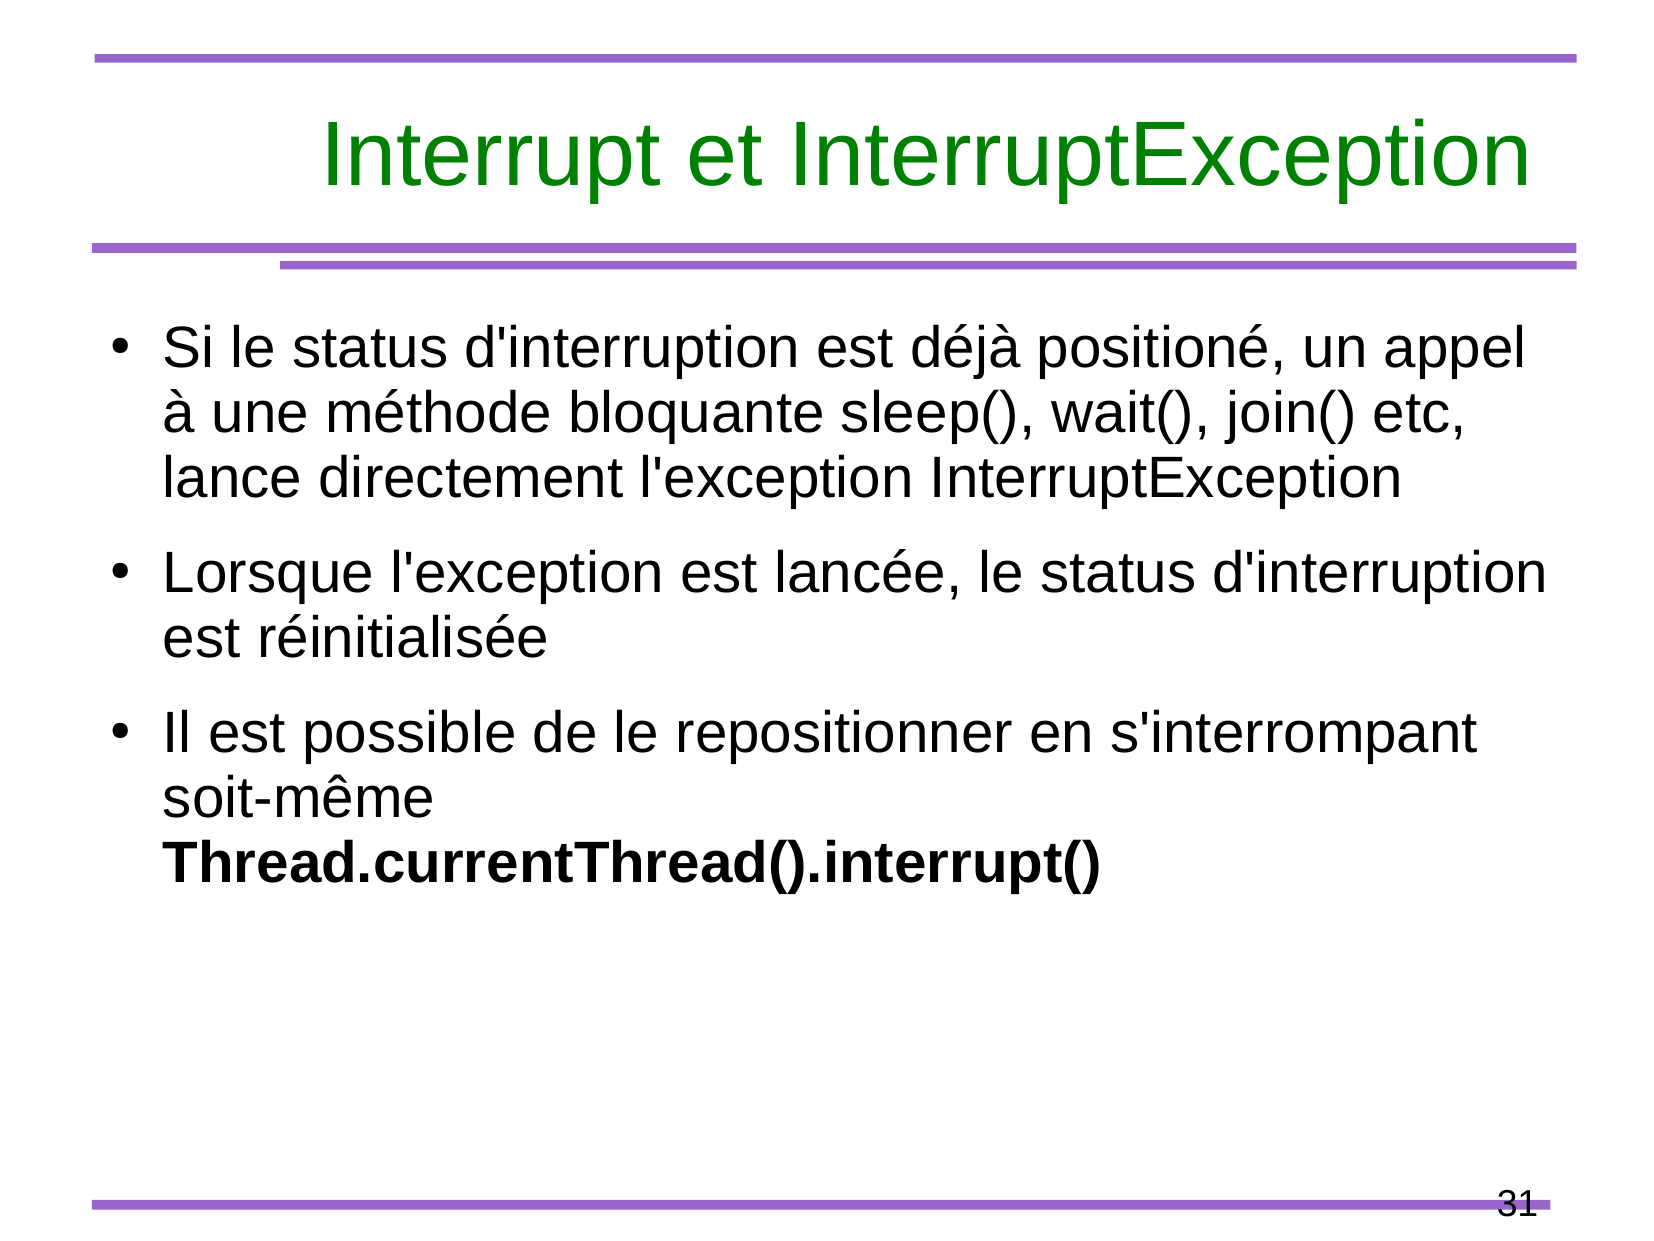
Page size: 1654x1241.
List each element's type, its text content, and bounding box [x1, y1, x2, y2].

title Interrupt et InterruptException [121, 49, 1534, 257]
list Si le status d'interruption est déjà positioné, un appel à une méthode bloquante sleep(), wait(), join() etc, lance directement l'exception InterruptException Lorsque l'exception est lancée, le status d'interruption est réinitialisée Il est possible de le repositionner en s'interrompant soit-même Thread.currentThread().interrupt() [92, 315, 1563, 1163]
